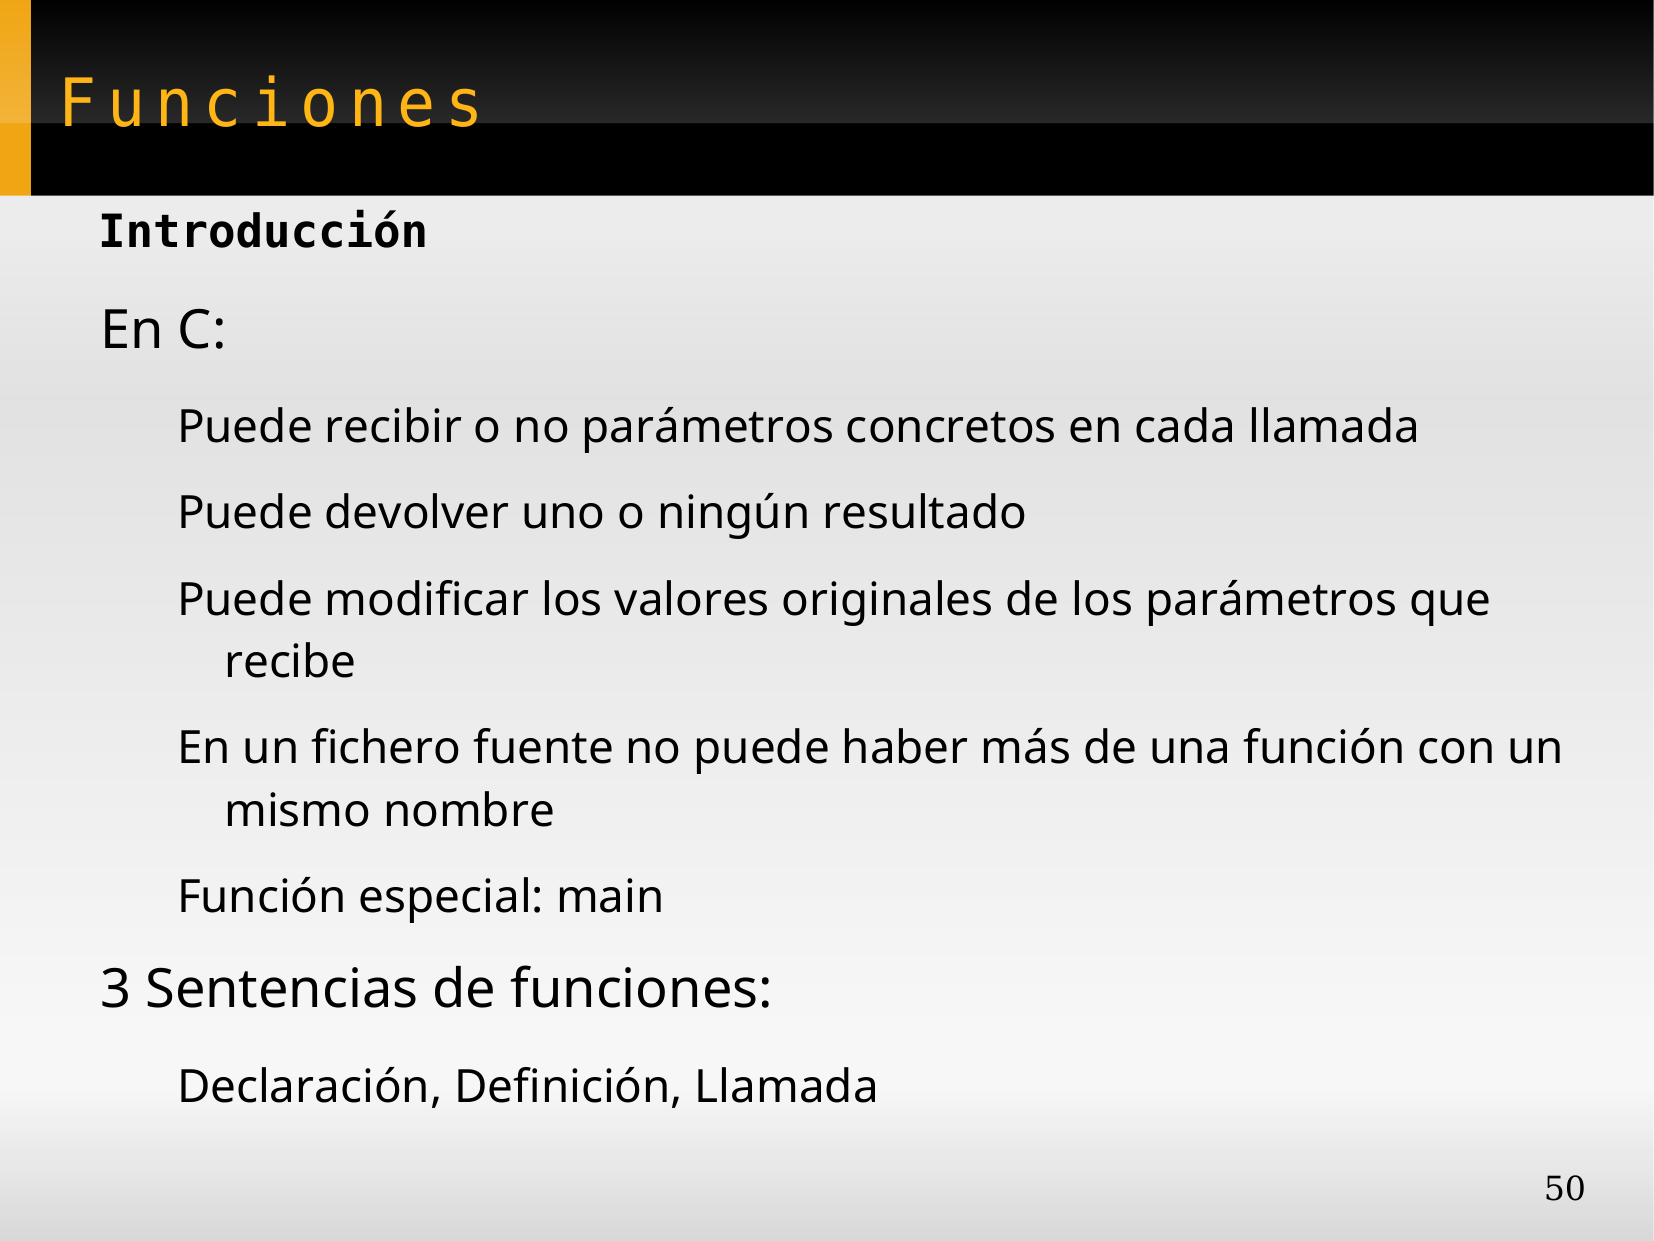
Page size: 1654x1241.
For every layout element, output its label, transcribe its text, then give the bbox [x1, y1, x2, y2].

list En C: Puede recibir o no parámetros concretos en cada llamada Puede devolver uno o ningún resultado Puede modificar los valores originales de los parámetros que recibe En un fichero fuente no puede haber más de una función con un mismo nombre Función especial: main 3 Sentencias de funciones: Declaración, Definición, Llamada [82, 290, 1571, 1109]
title Funciones [59, 29, 1595, 178]
text_box Introducción [83, 197, 443, 266]
picture [0, 0, 1654, 1241]
